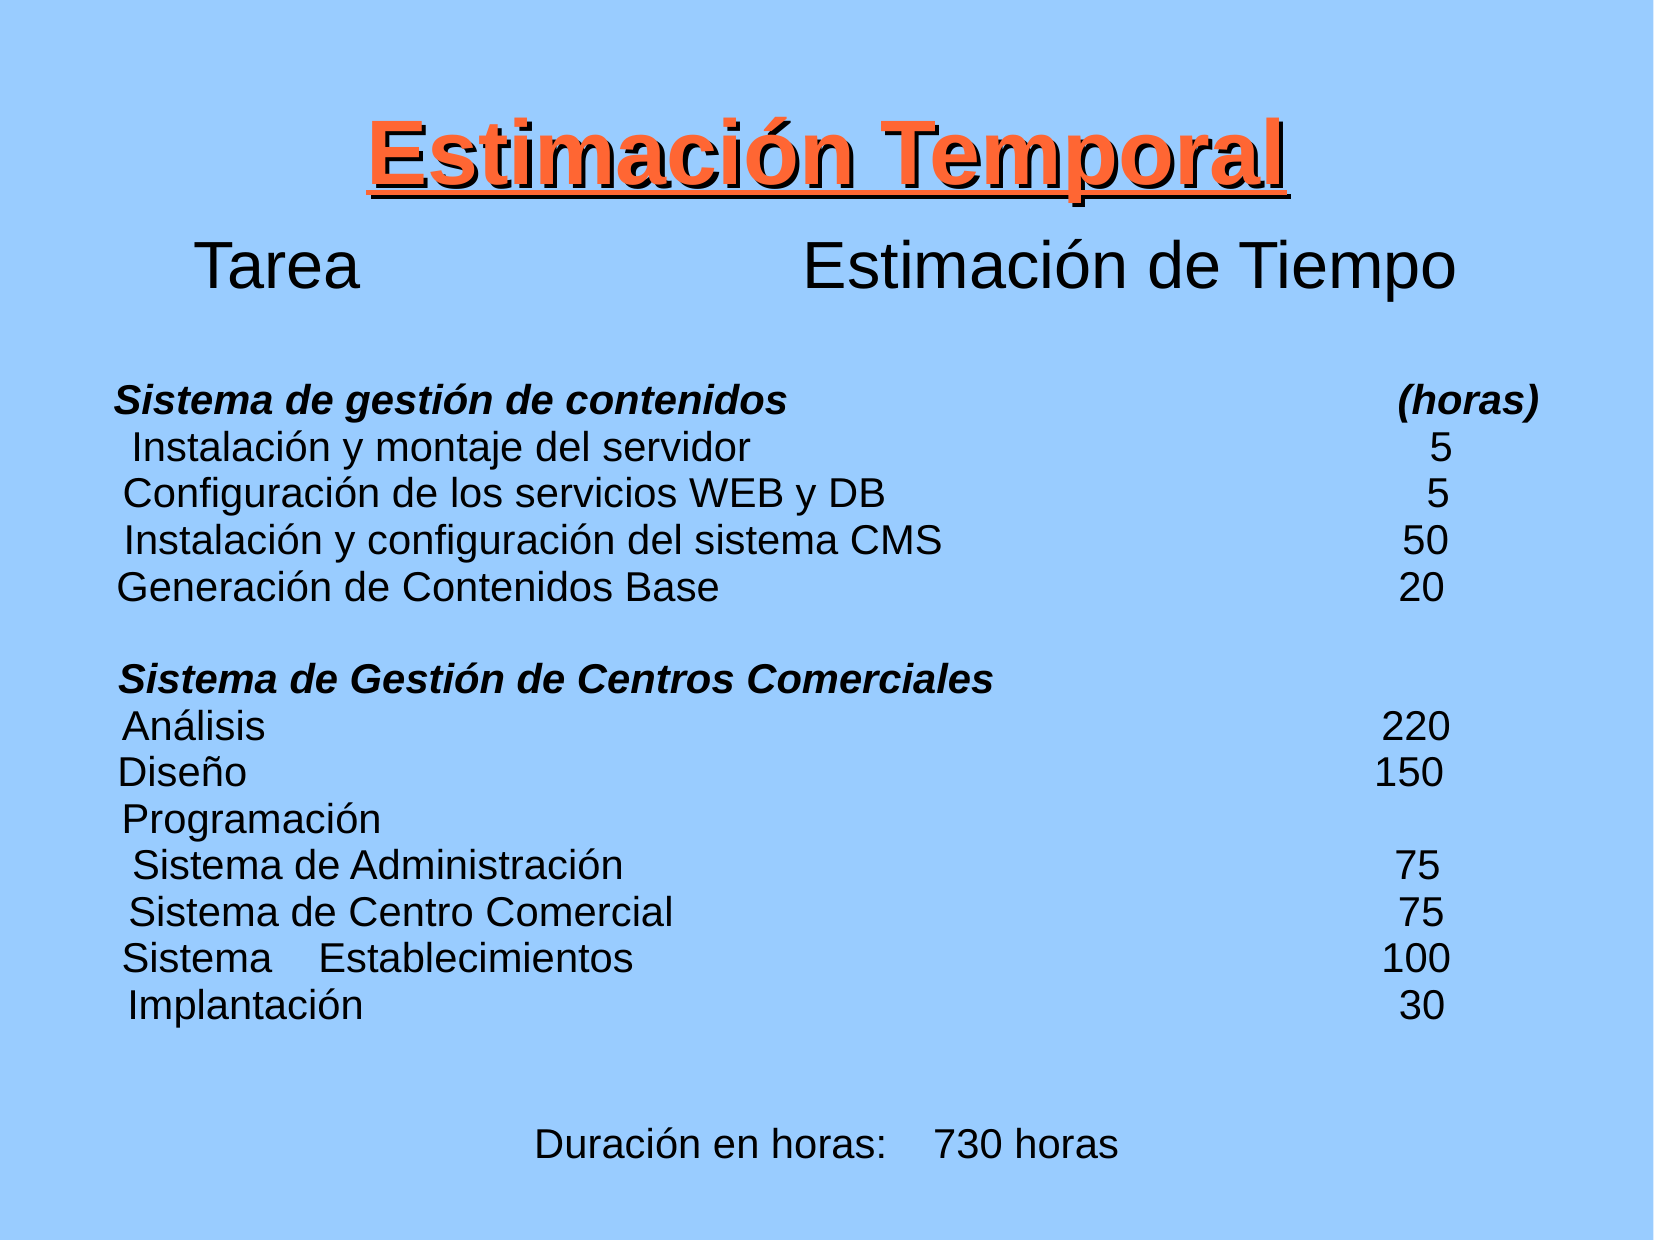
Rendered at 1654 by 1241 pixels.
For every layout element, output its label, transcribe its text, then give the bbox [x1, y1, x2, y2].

title Estimación Temporal [82, 49, 1571, 224]
subtitle Tarea Estimación de Tiempo Sistema de gestión de contenidos (horas) Instalación y montaje del servidor 5 Configuración de los servicios WEB y DB 5 Instalación y configuración del sistema CMS 50 Generación de Contenidos Base 20 Sistema de Gestión de Centros Comerciales Análisis 220 Diseño 150 Programación Sistema de Administración 75 Sistema de Centro Comercial 75 Sistema Establecimientos 100 Implantación 30 Duración en horas: 730 horas [82, 224, 1571, 1241]
